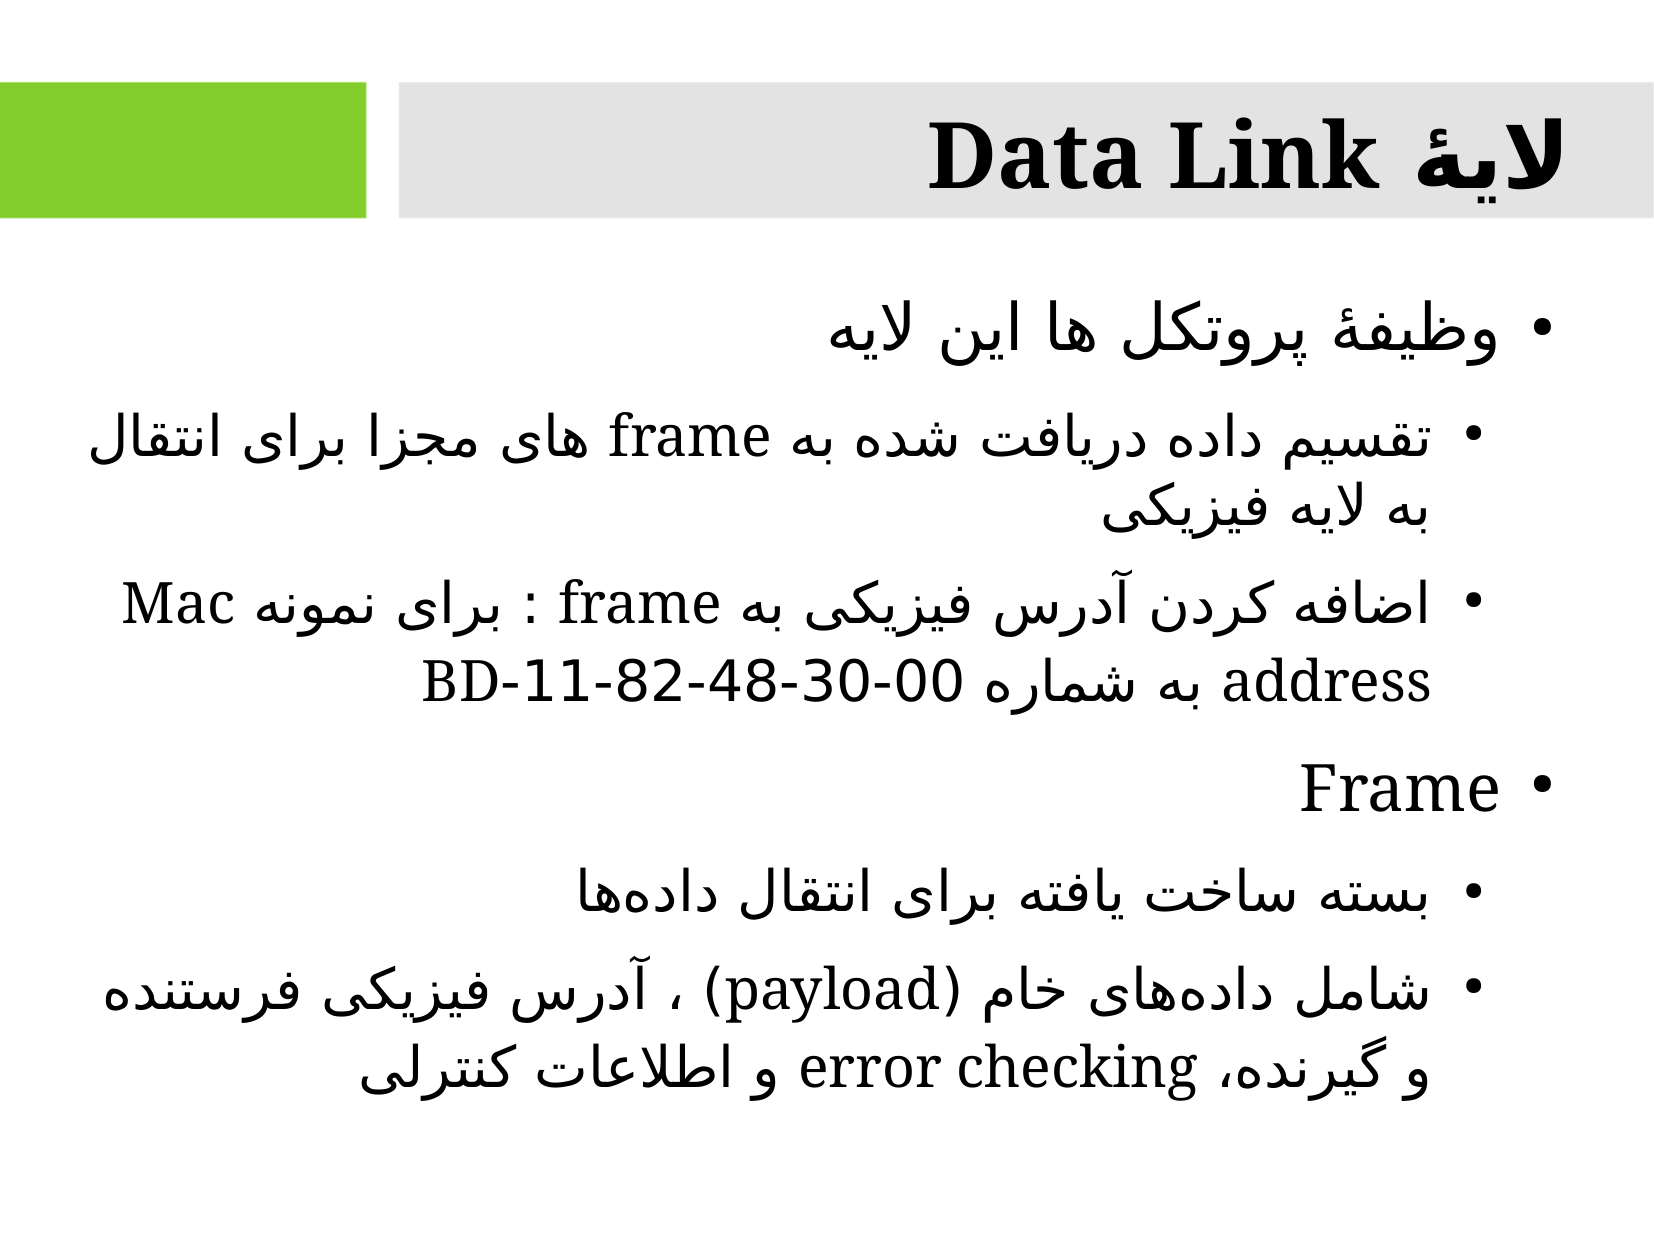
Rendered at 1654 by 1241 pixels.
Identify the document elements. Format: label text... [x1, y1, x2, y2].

picture [0, 0, 1654, 1241]
title لایهٔ Data Link [82, 49, 1571, 257]
list وظیفهٔ پروتکل ها این لایه تقسیم داده‌ دریافت شده به frame های مجزا برای انتقال به لایه فیزیکی اضافه کردن آدرس فیزیکی به frame : برای نمونه Mac address به شماره 00-30-48-82-11-BD Frame بسته ساخت یافته برای انتقال داده‌ها شامل داده‌های خام (payload) ، آدرس فیزیکی فرستنده و گیرنده، error checking و اطلاعات کنترلی [82, 290, 1571, 1109]
